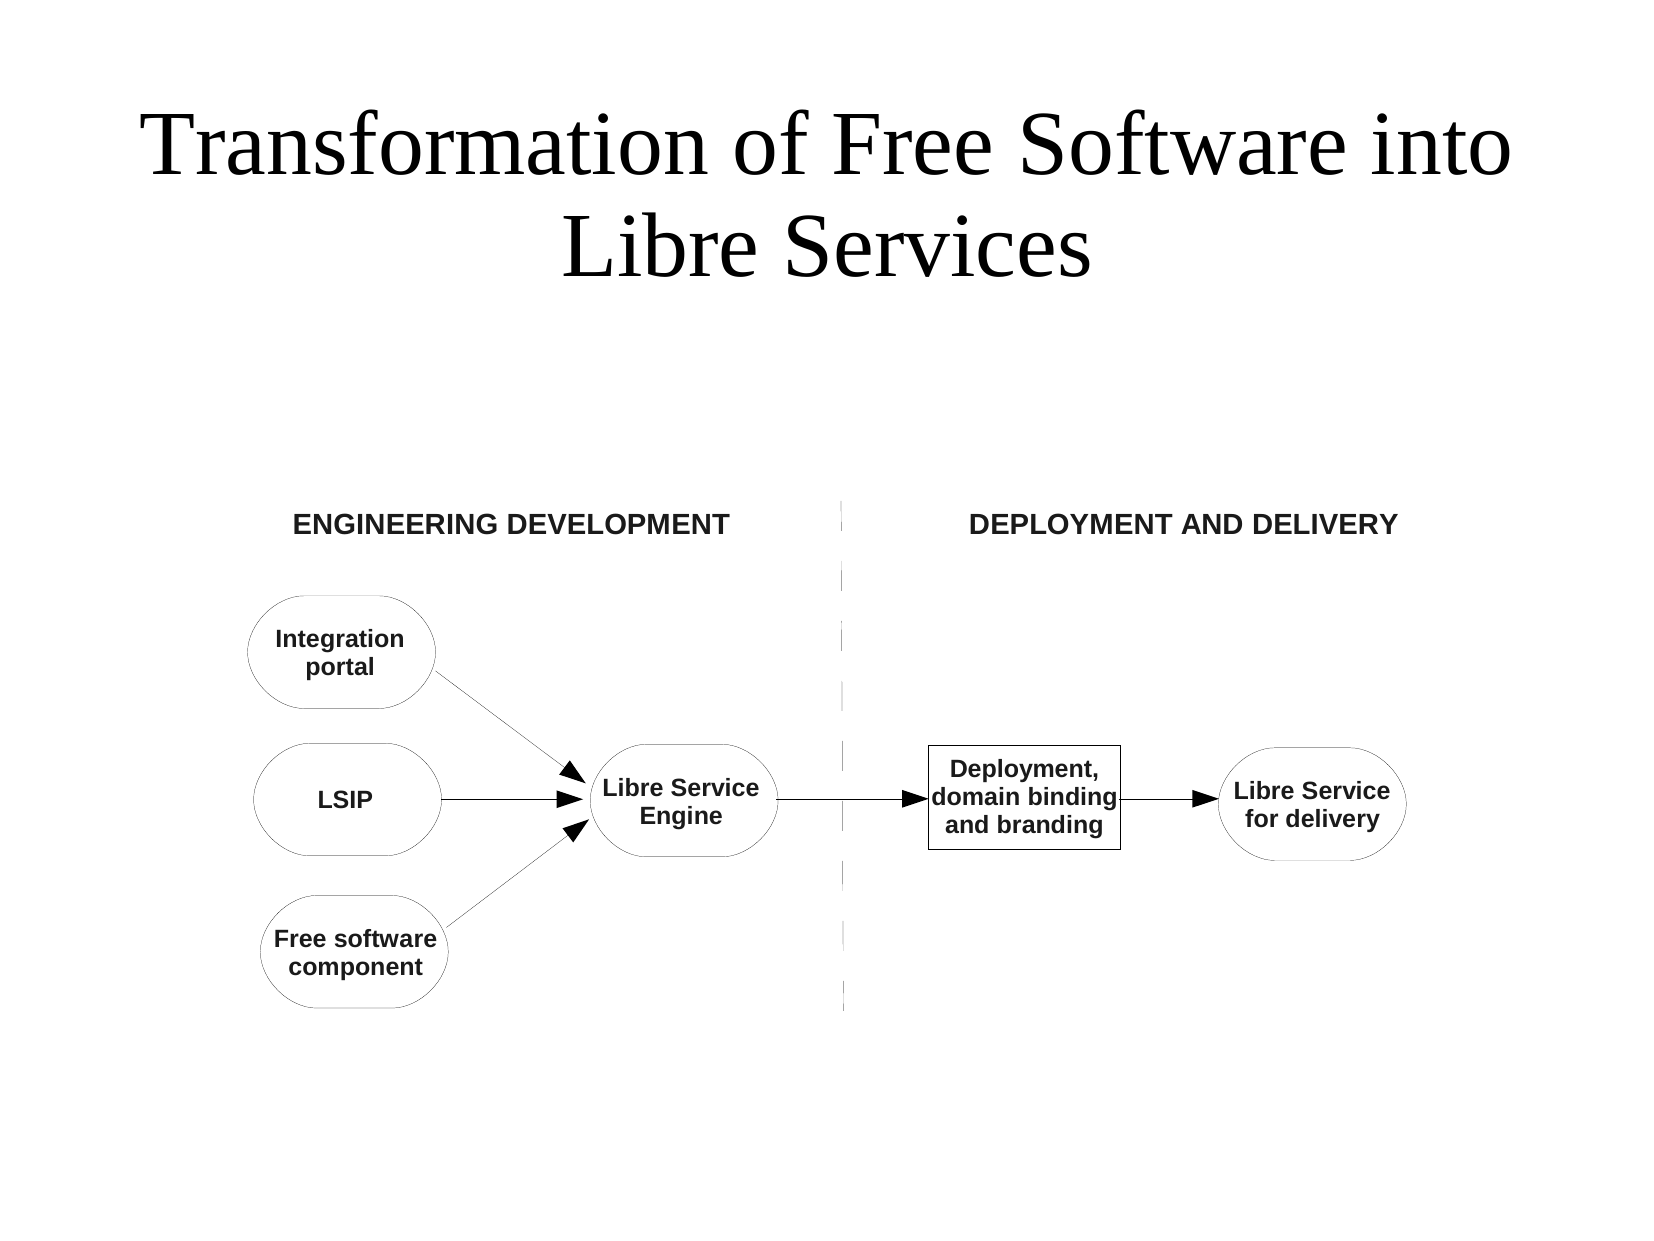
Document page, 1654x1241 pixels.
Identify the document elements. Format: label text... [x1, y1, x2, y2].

chart [75, 343, 1538, 1125]
title Transformation of Free Software into Libre Services [121, 83, 1534, 306]
